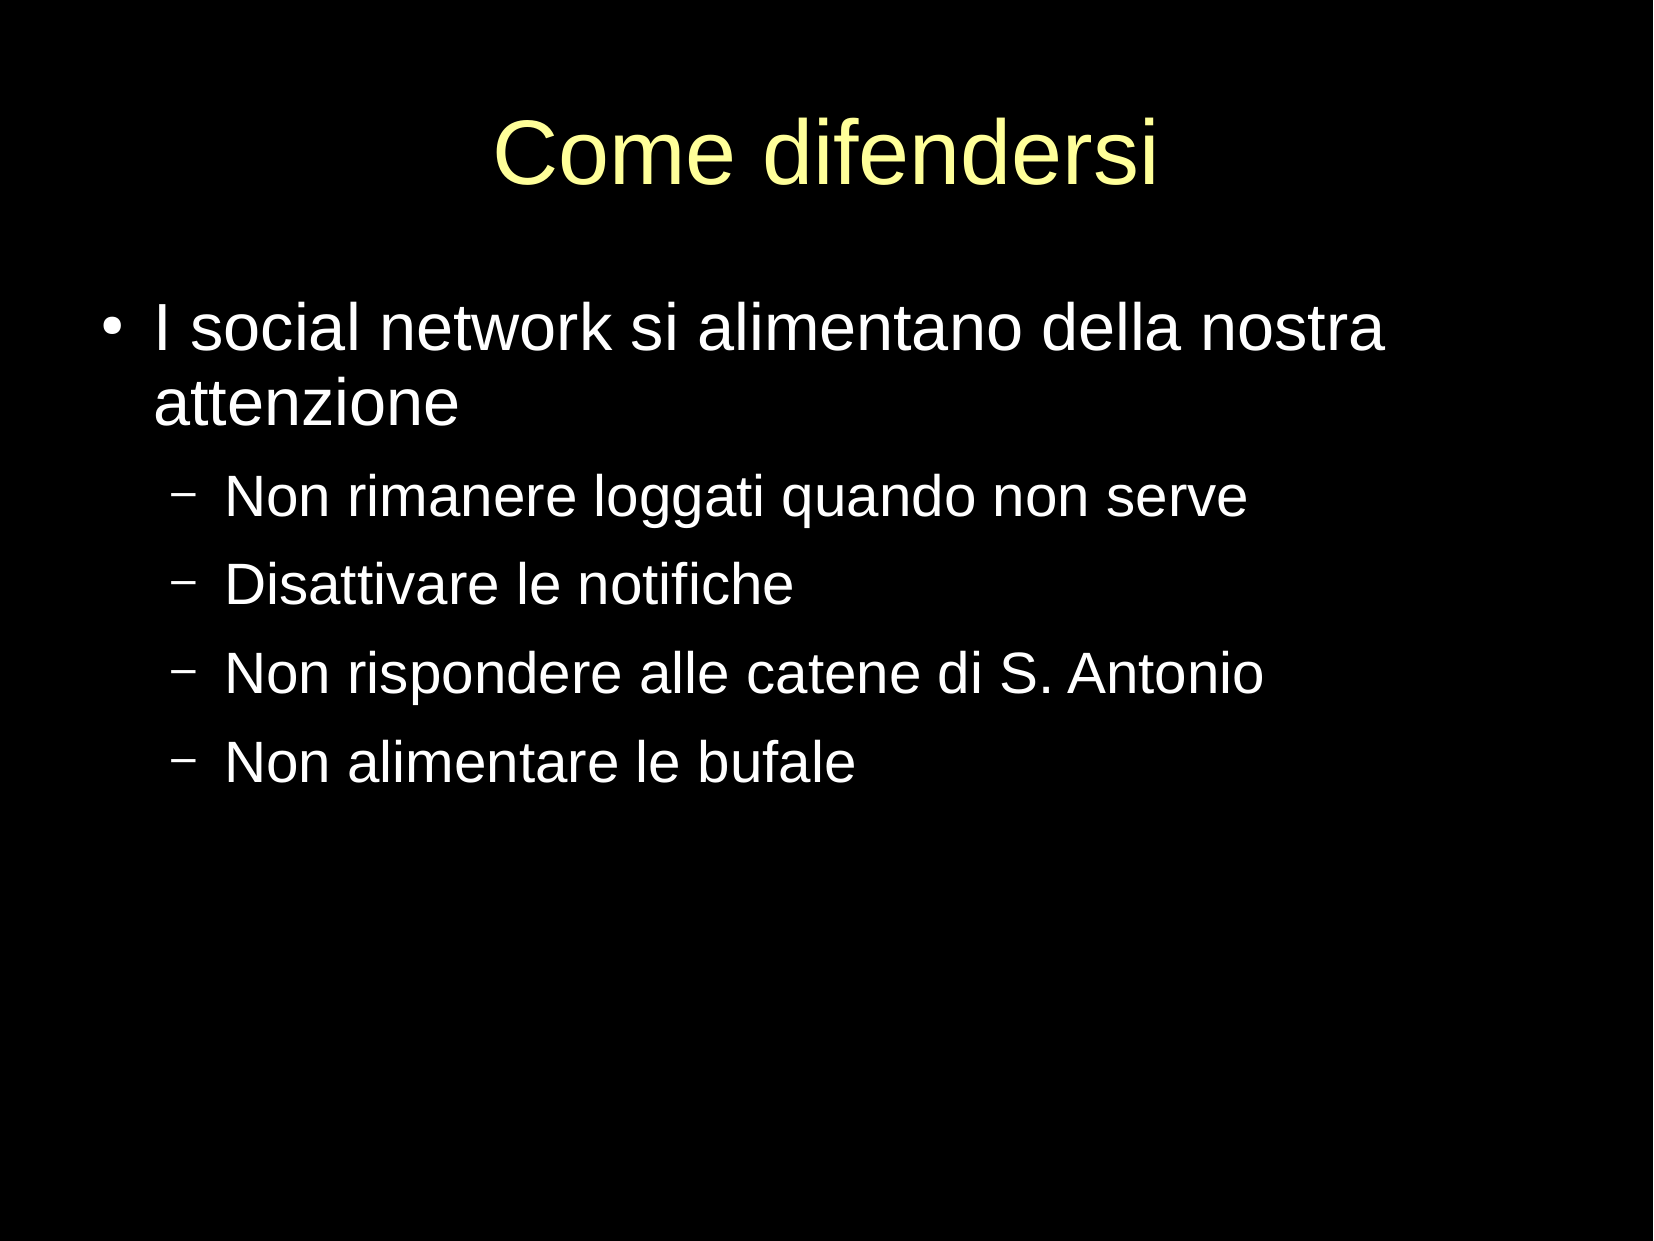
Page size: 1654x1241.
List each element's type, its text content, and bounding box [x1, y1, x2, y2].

list I social network si alimentano della nostra attenzione Non rimanere loggati quando non serve Disattivare le notifiche Non rispondere alle catene di S. Antonio Non alimentare le bufale [82, 290, 1571, 1126]
title Come difendersi [82, 49, 1571, 257]
